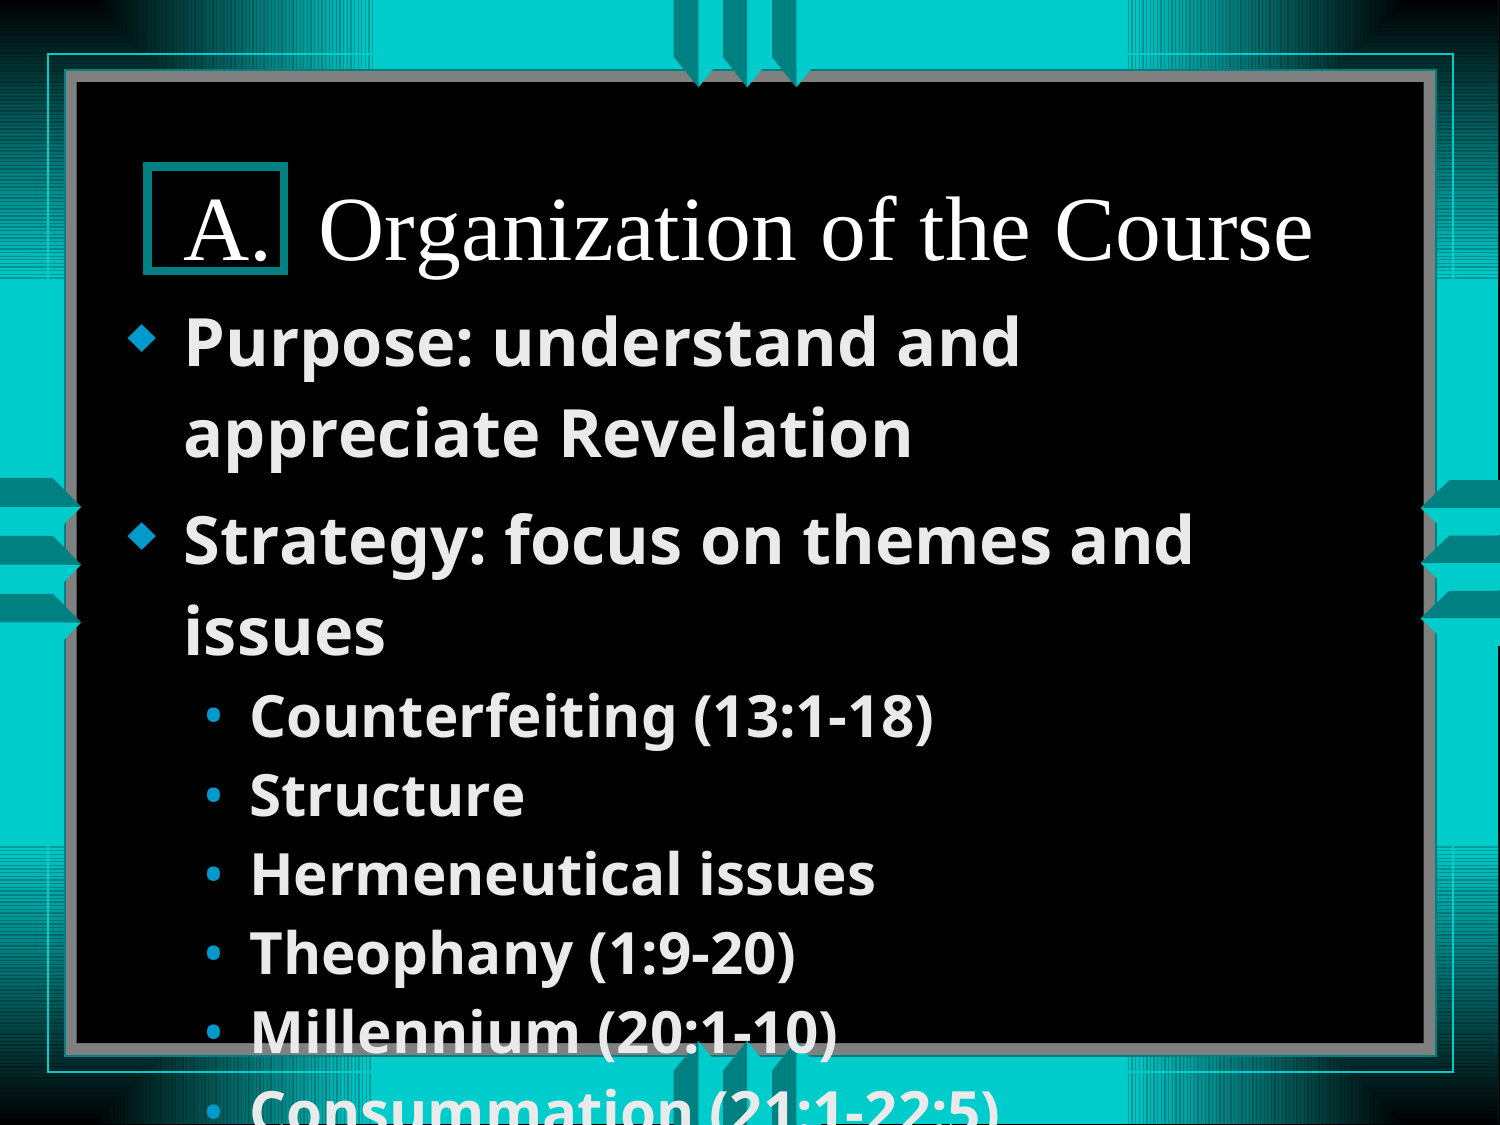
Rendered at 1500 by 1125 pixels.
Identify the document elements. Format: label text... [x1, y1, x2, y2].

title A. Organization of the Course [112, 99, 1388, 287]
list Purpose: understand and appreciate Revelation Strategy: focus on themes and issues Counterfeiting (13:1-18) Structure Hermeneutical issues Theophany (1:9-20) Millennium (20:1-10) Consummation (21:1-22:5) [112, 287, 1388, 963]
